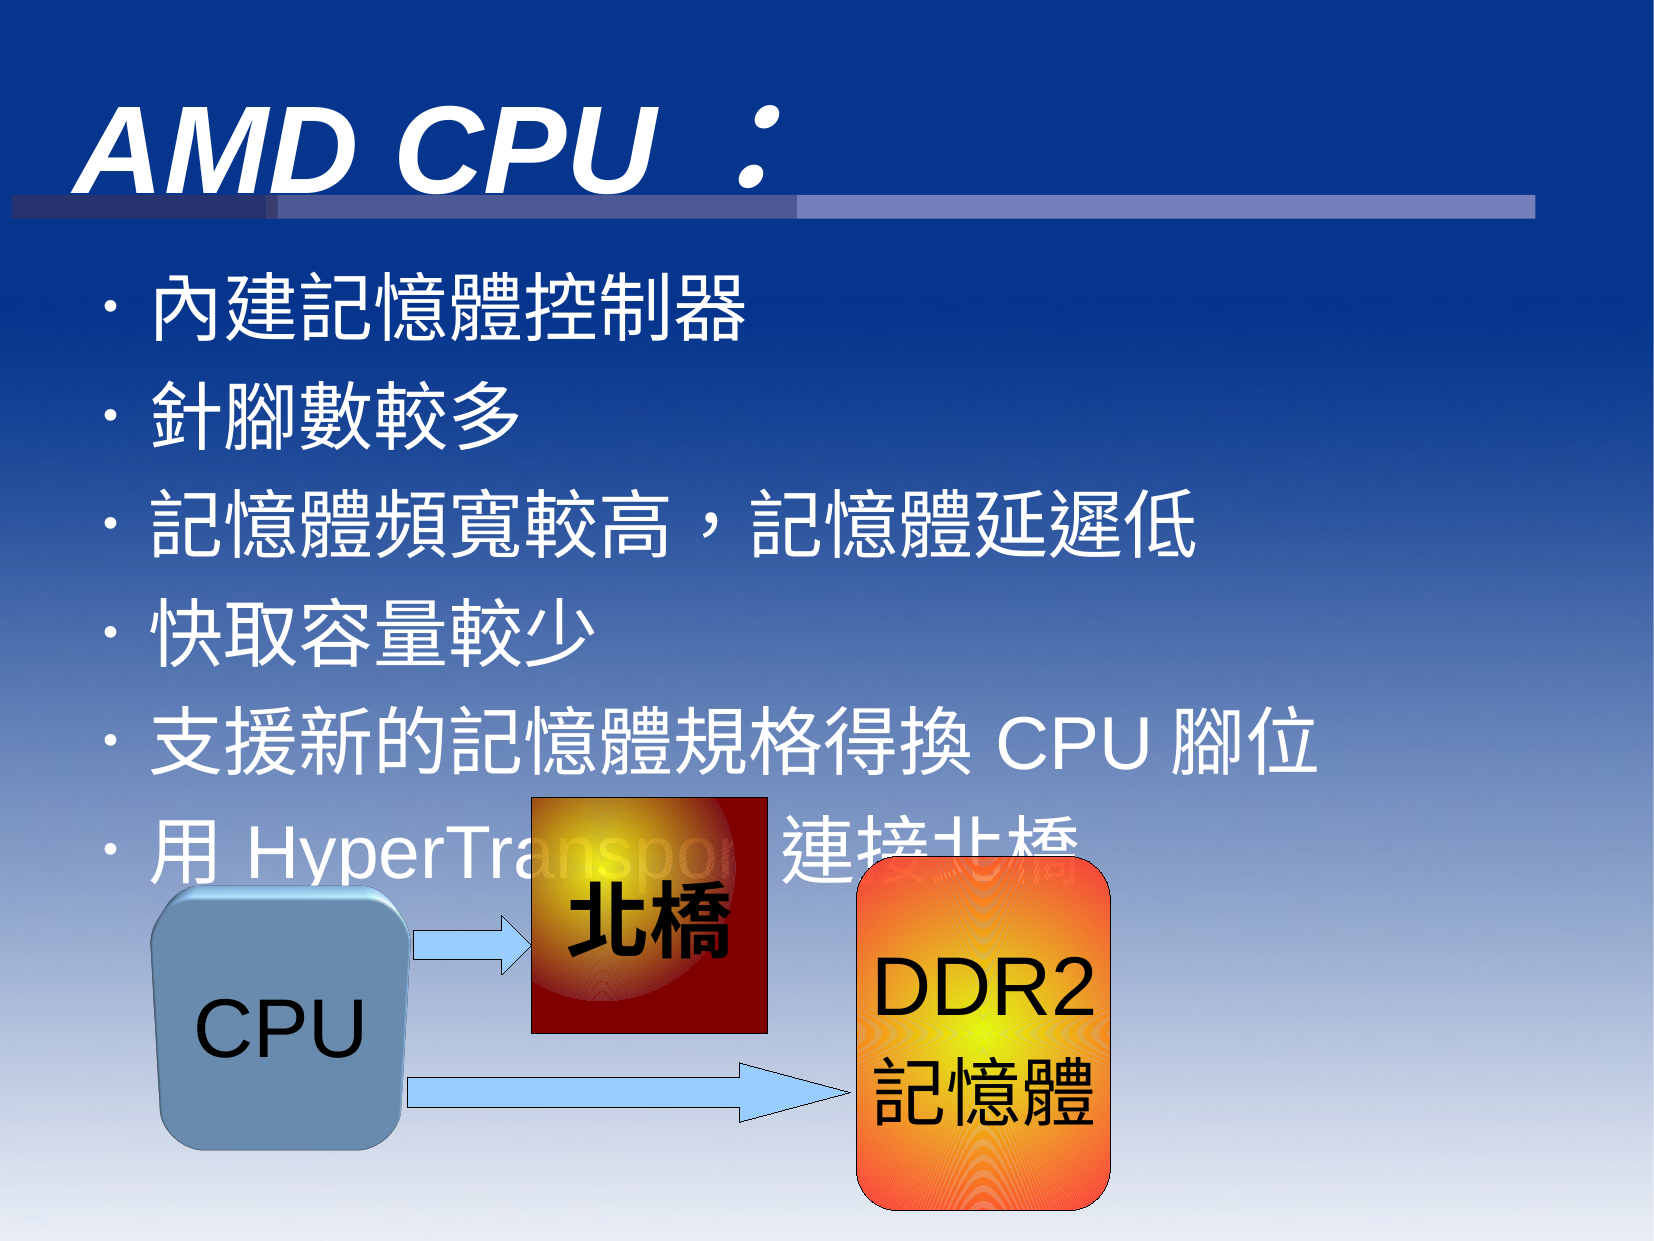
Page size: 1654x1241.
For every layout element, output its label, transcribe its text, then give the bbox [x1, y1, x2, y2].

text_box [856, 856, 1111, 933]
text_box AMD CPU： [59, 41, 857, 207]
text_box 北橋 [531, 797, 768, 1034]
picture [0, 0, 1654, 1241]
text_box CPU [178, 974, 384, 1083]
text_box ．內建記憶體控制器 ．針腳數較多 ．記憶體頻寬較高，記憶體延遲低 ．快取容量較少 ．支援新的記憶體規格得換CPU腳位 ．用HyperTransport連接北橋 [59, 241, 1478, 798]
text_box [407, 1062, 851, 1123]
text_box [856, 1131, 1111, 1211]
text_box [413, 915, 532, 975]
text_box DDR2 記憶體 [856, 933, 1113, 1131]
